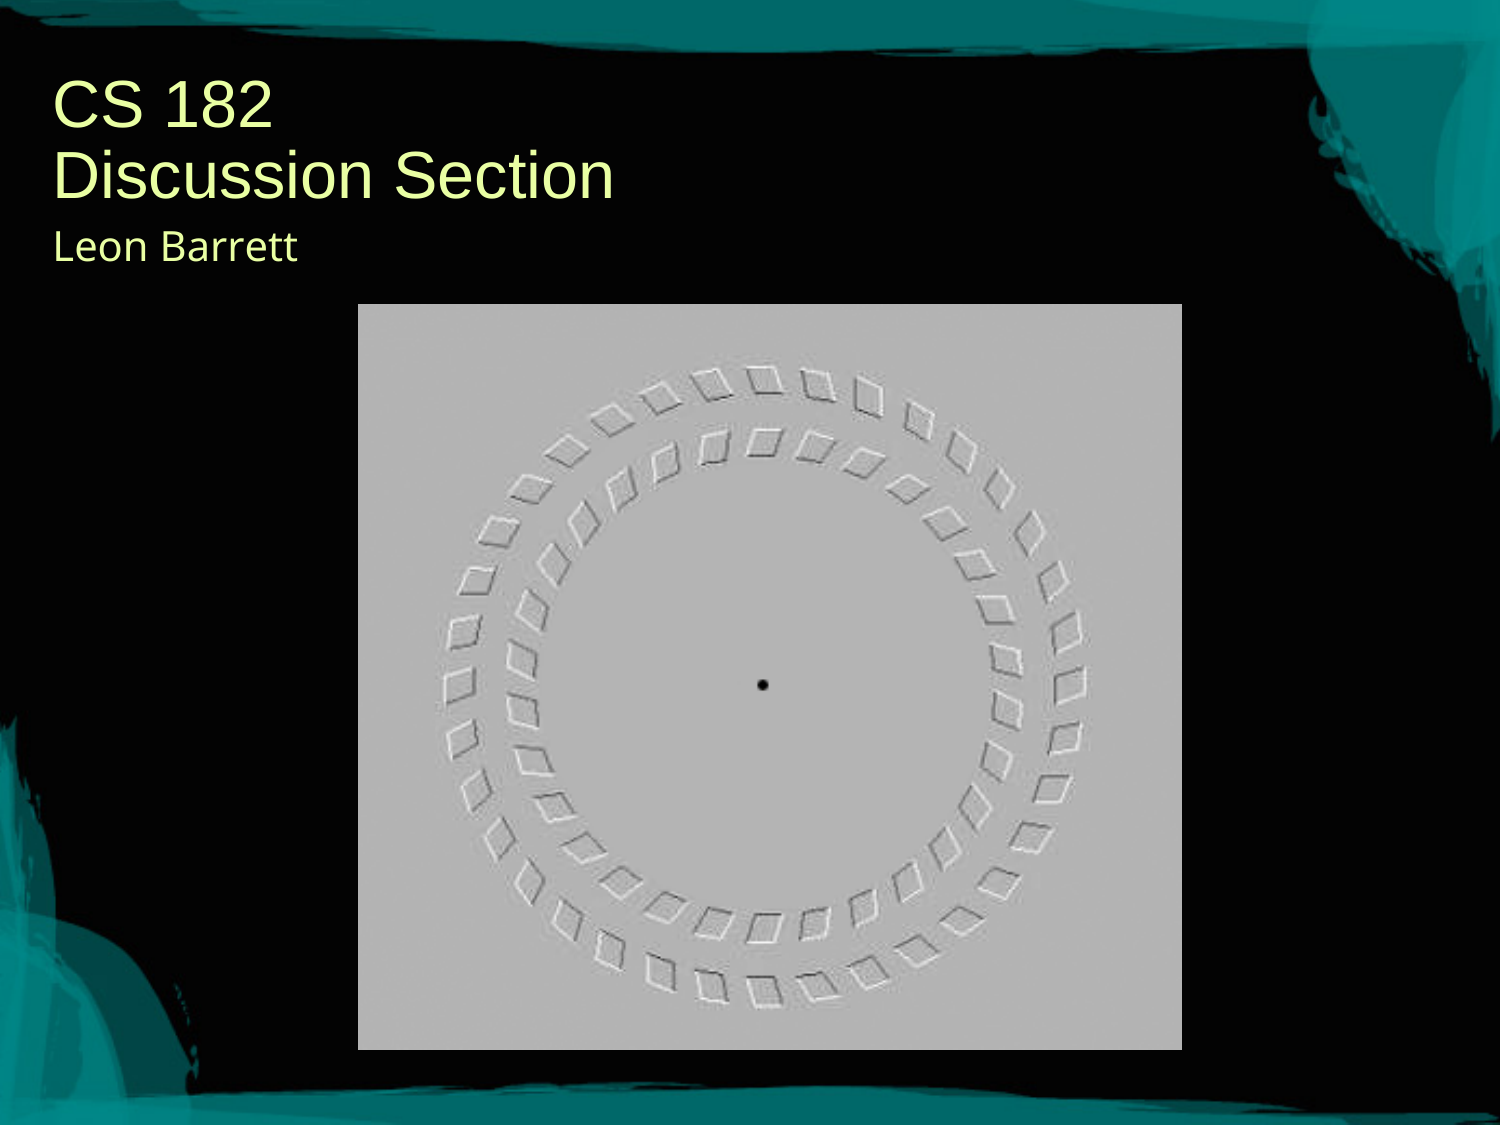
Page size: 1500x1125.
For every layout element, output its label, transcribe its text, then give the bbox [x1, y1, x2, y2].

subtitle Leon Barrett [37, 212, 738, 376]
picture [0, 0, 1500, 1125]
title CS 182 Discussion Section [37, 37, 1038, 221]
